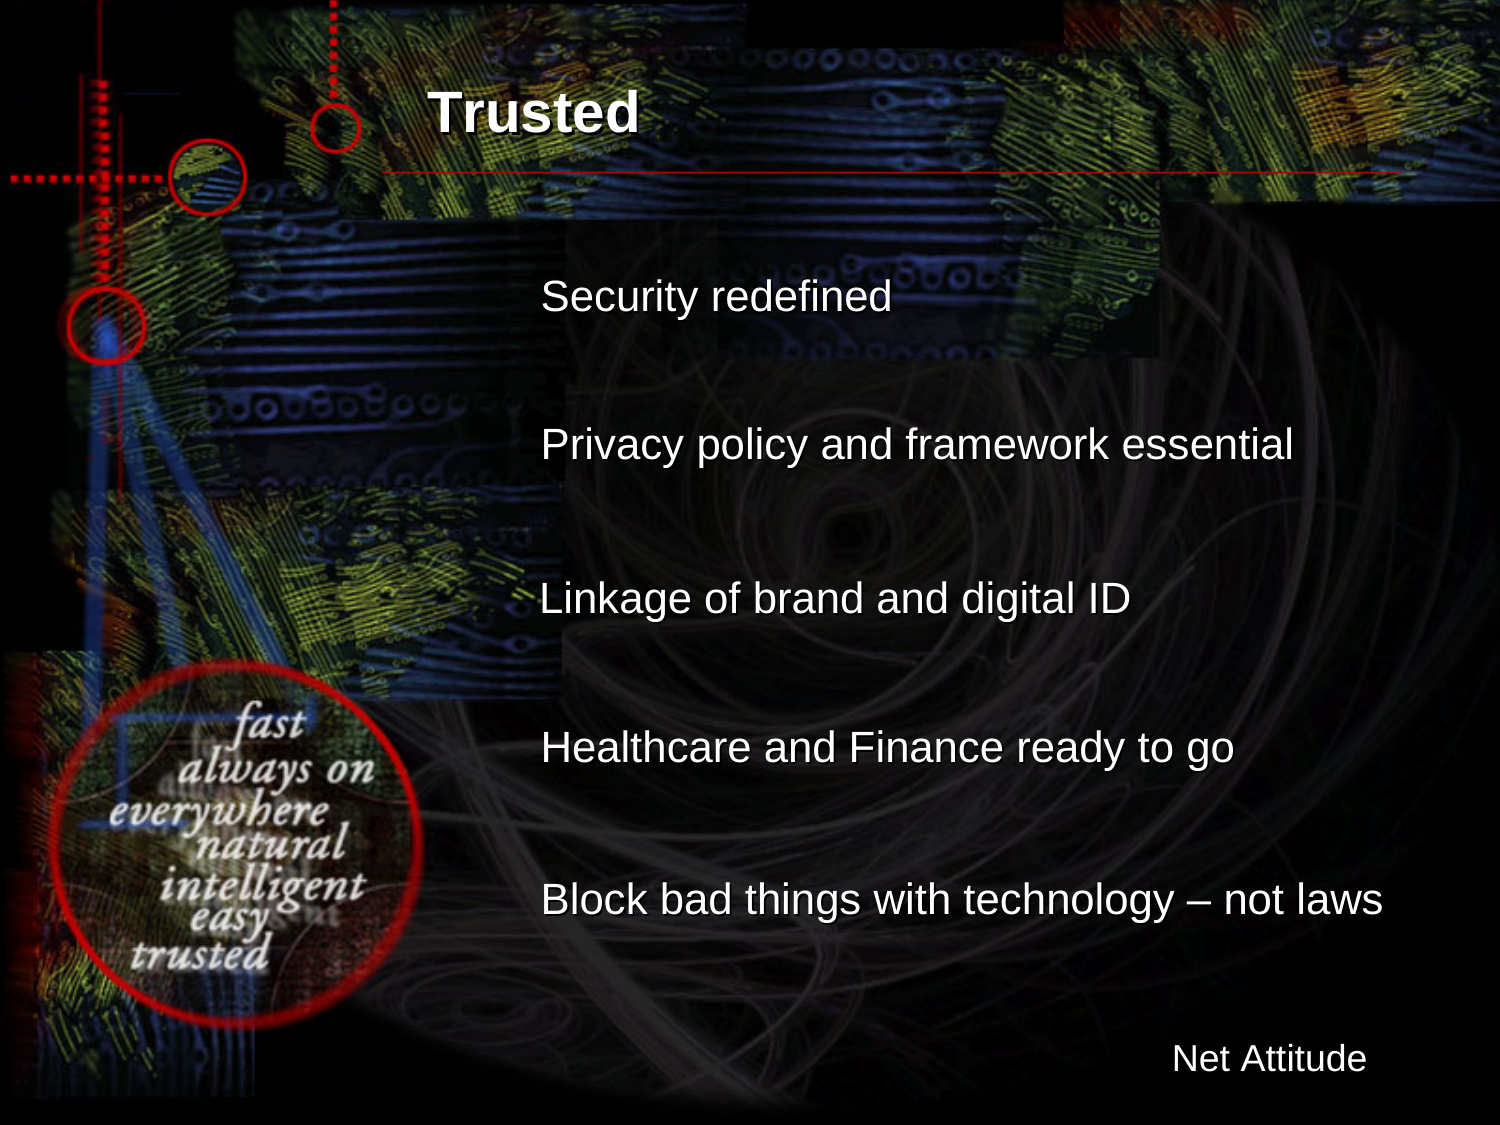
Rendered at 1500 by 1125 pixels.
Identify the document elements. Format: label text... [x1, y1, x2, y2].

text_box [1119, 1034, 1456, 1091]
list Healthcare and Finance ready to go [525, 711, 1430, 789]
list Security redefined [525, 260, 1315, 338]
list Privacy policy and framework essential [525, 409, 1444, 486]
title Trusted [412, 45, 1450, 175]
text_box Net Attitude [1171, 1034, 1475, 1078]
list Linkage of brand and digital ID [524, 563, 1435, 640]
picture [0, 0, 1500, 1125]
list Block bad things with technology – not laws [525, 863, 1500, 941]
